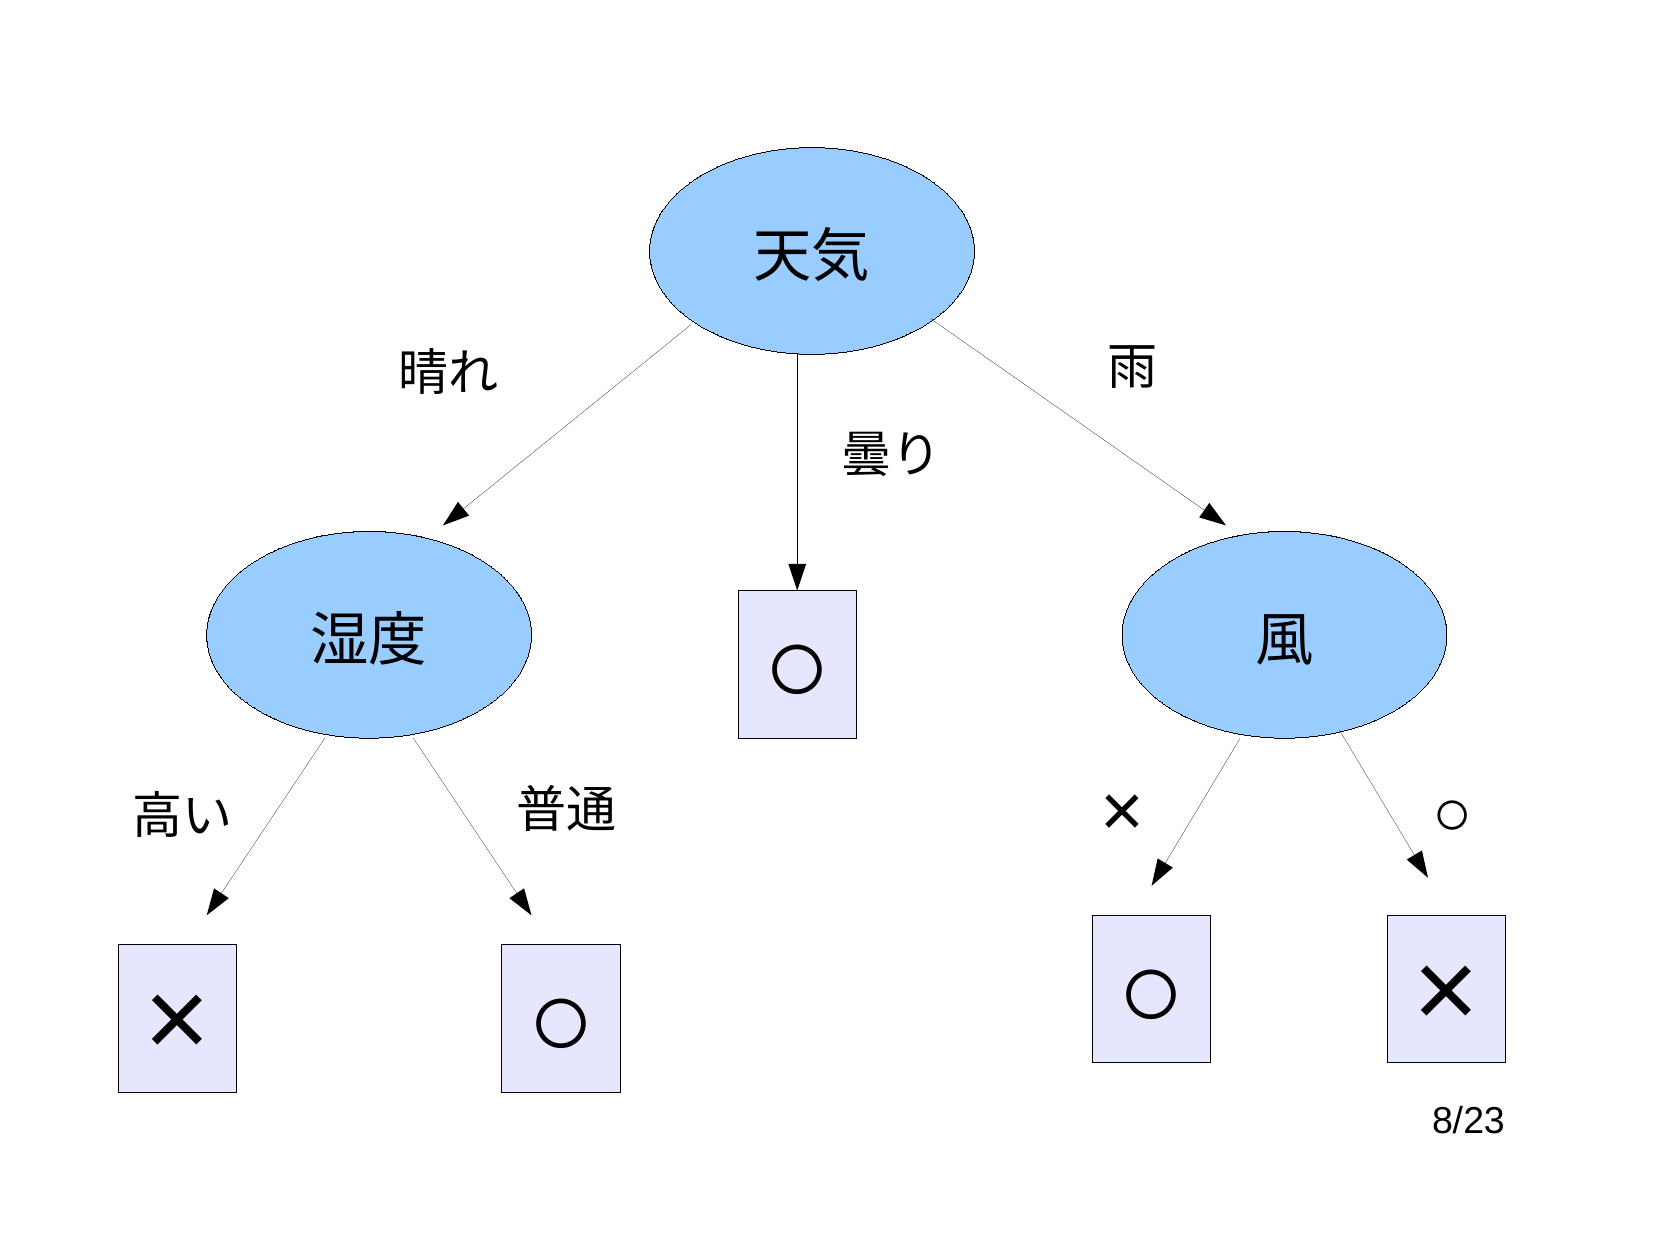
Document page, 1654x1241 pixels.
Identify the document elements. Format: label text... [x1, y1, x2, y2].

text_box 曇り [826, 407, 975, 473]
text_box 普通 [501, 761, 650, 827]
text_box 8/23 [1417, 1092, 1536, 1150]
text_box 風 [1122, 531, 1447, 739]
text_box 高い [118, 767, 266, 833]
text_box ○ [738, 590, 857, 739]
text_box ○ [501, 944, 621, 1093]
text_box × [118, 944, 237, 1093]
text_box × [1085, 760, 1234, 860]
text_box 湿度 [206, 531, 532, 739]
text_box × [1387, 915, 1506, 1063]
text_box 雨 [1092, 319, 1241, 384]
text_box 天気 [649, 147, 975, 355]
text_box ○ [1417, 767, 1565, 850]
text_box 晴れ [383, 324, 532, 390]
text_box ○ [1092, 915, 1211, 1063]
